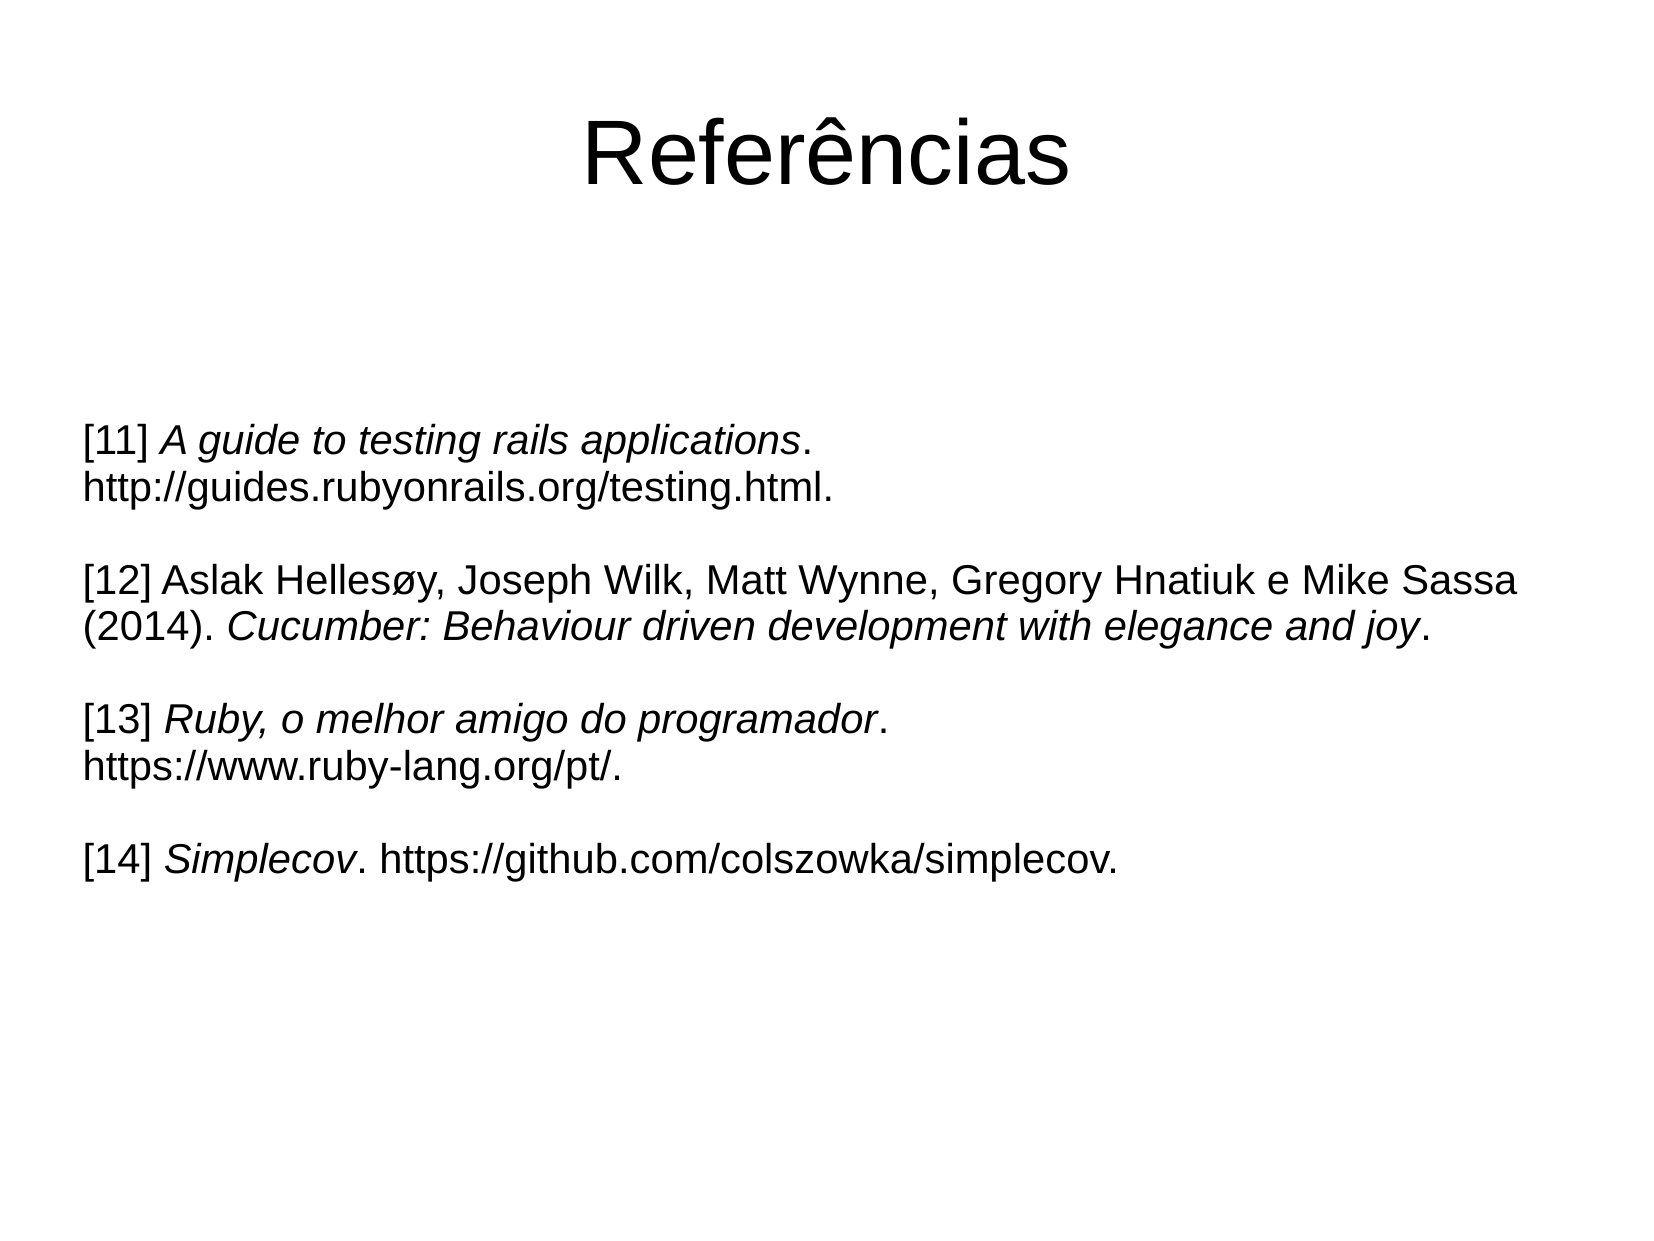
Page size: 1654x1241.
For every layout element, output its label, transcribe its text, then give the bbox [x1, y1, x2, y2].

subtitle [11] A guide to testing rails applications. http://guides.rubyonrails.org/testing.html. [12] Aslak Hellesøy, Joseph Wilk, Matt Wynne, Gregory Hnatiuk e Mike Sassa (2014). Cucumber: Behaviour driven development with elegance and joy. [13] Ruby, o melhor amigo do programador. https://www.ruby-lang.org/pt/. [14] Simplecov. https://github.com/colszowka/simplecov. [82, 289, 1571, 1010]
title Referências [82, 49, 1571, 257]
